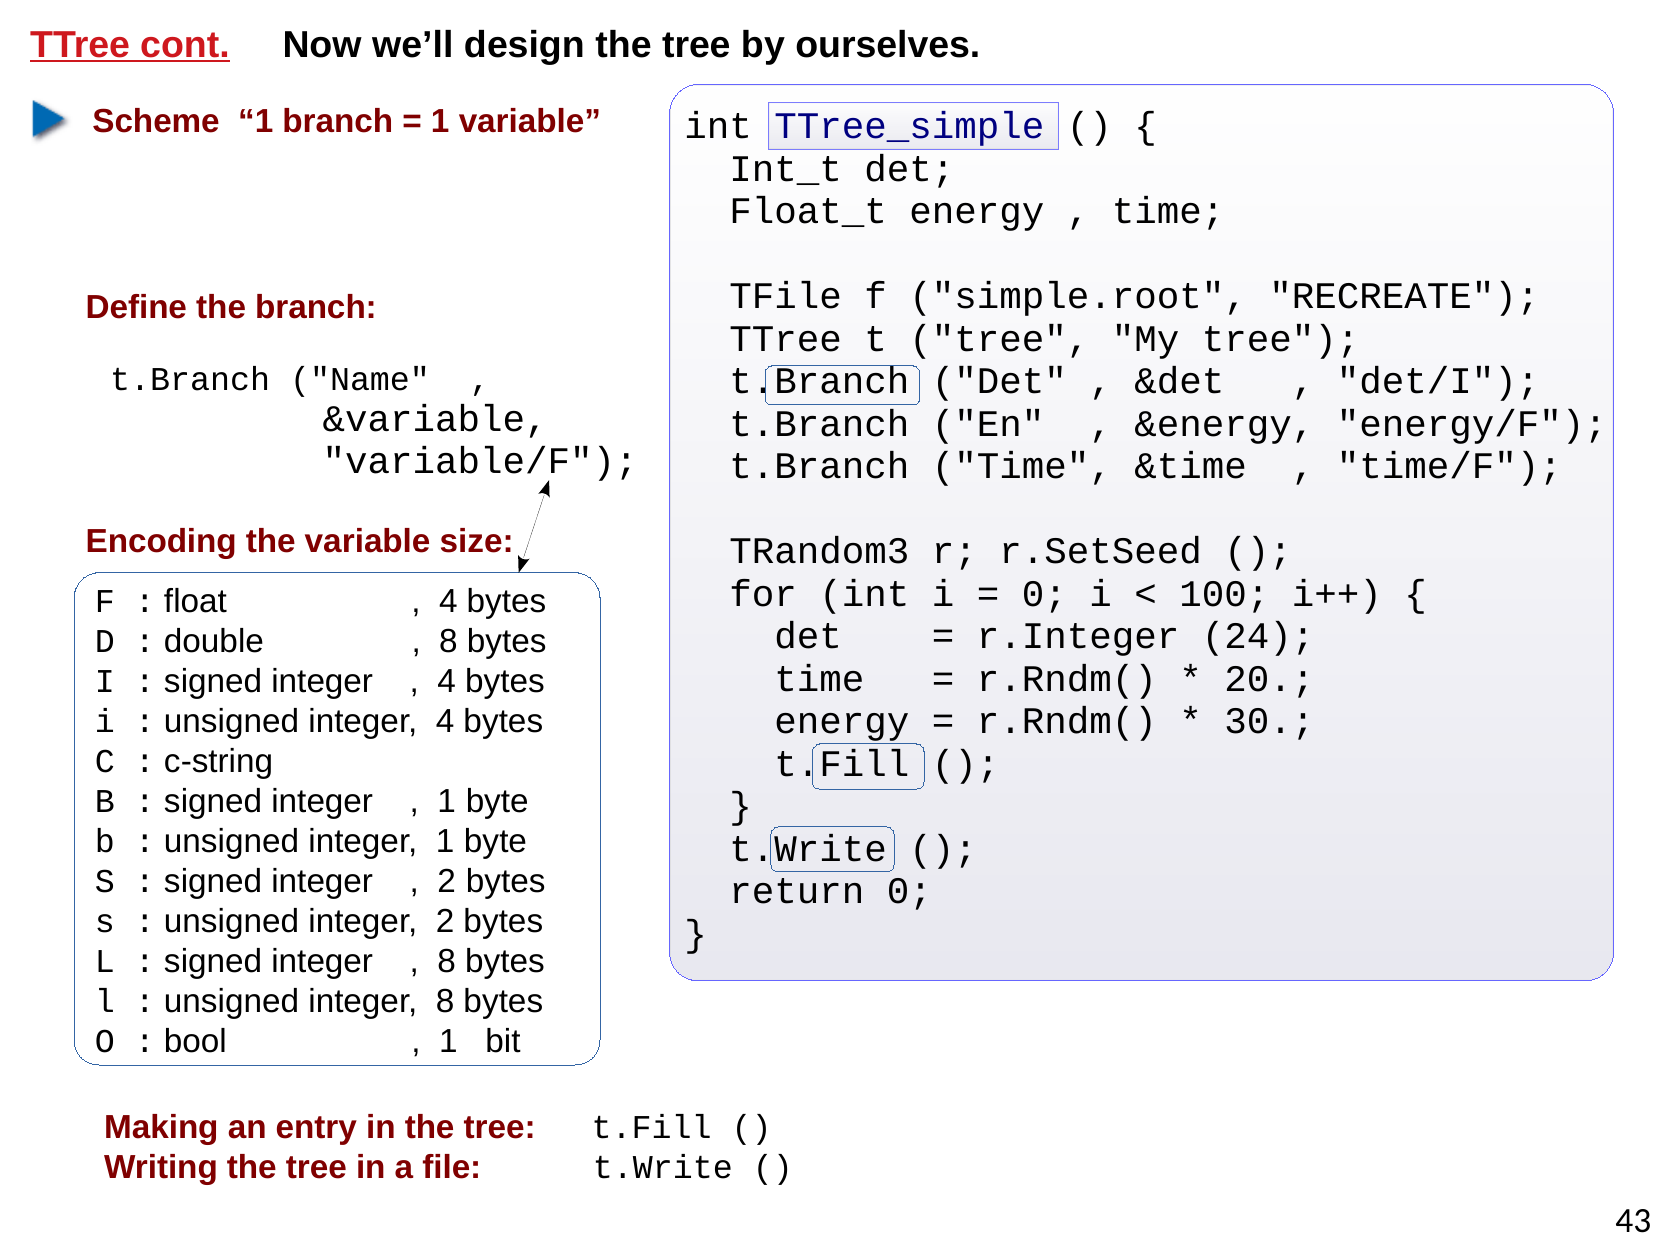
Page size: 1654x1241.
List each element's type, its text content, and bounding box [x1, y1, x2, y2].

text_box [1561, 966, 1610, 981]
text_box TTree cont. Now we’ll design the tree by ourselves. Scheme “1 branch = 1 variable” Define the branch: t.Branch ("Name" , &variable, "variable/F"); Encoding the variable size: F : float , 4 bytes D : double , 8 bytes I : signed integer , 4 bytes i : unsigned integer, 4 bytes C : c-string B : signed integer , 1 byte b : unsigned integer, 1 byte S : signed integer , 2 bytes s : unsigned integer, 2 bytes L : signed integer , 8 bytes l : unsigned integer, 8 bytes O : bool , 1 bit Making an entry in the tree: t.Fill () Writing the tree in a file: t.Write () [15, 16, 1561, 1196]
text_box int TTree_simple () { Int_t det; Float_t energy , time; TFile f ("simple.root", "RECREATE"); TTree t ("tree", "My tree"); t.Branch ("Det" , &det , "det/I"); t.Branch ("En" , &energy, "energy/F"); t.Branch ("Time", &time , "time/F"); TRandom3 r; r.SetSeed (); for (int i = 0; i < 100; i++) { det = r.Integer (24); time = r.Rndm() * 20.; energy = r.Rndm() * 30.; t.Fill (); } t.Write (); return 0; } [669, 99, 1635, 966]
text_box [1561, 84, 1610, 99]
